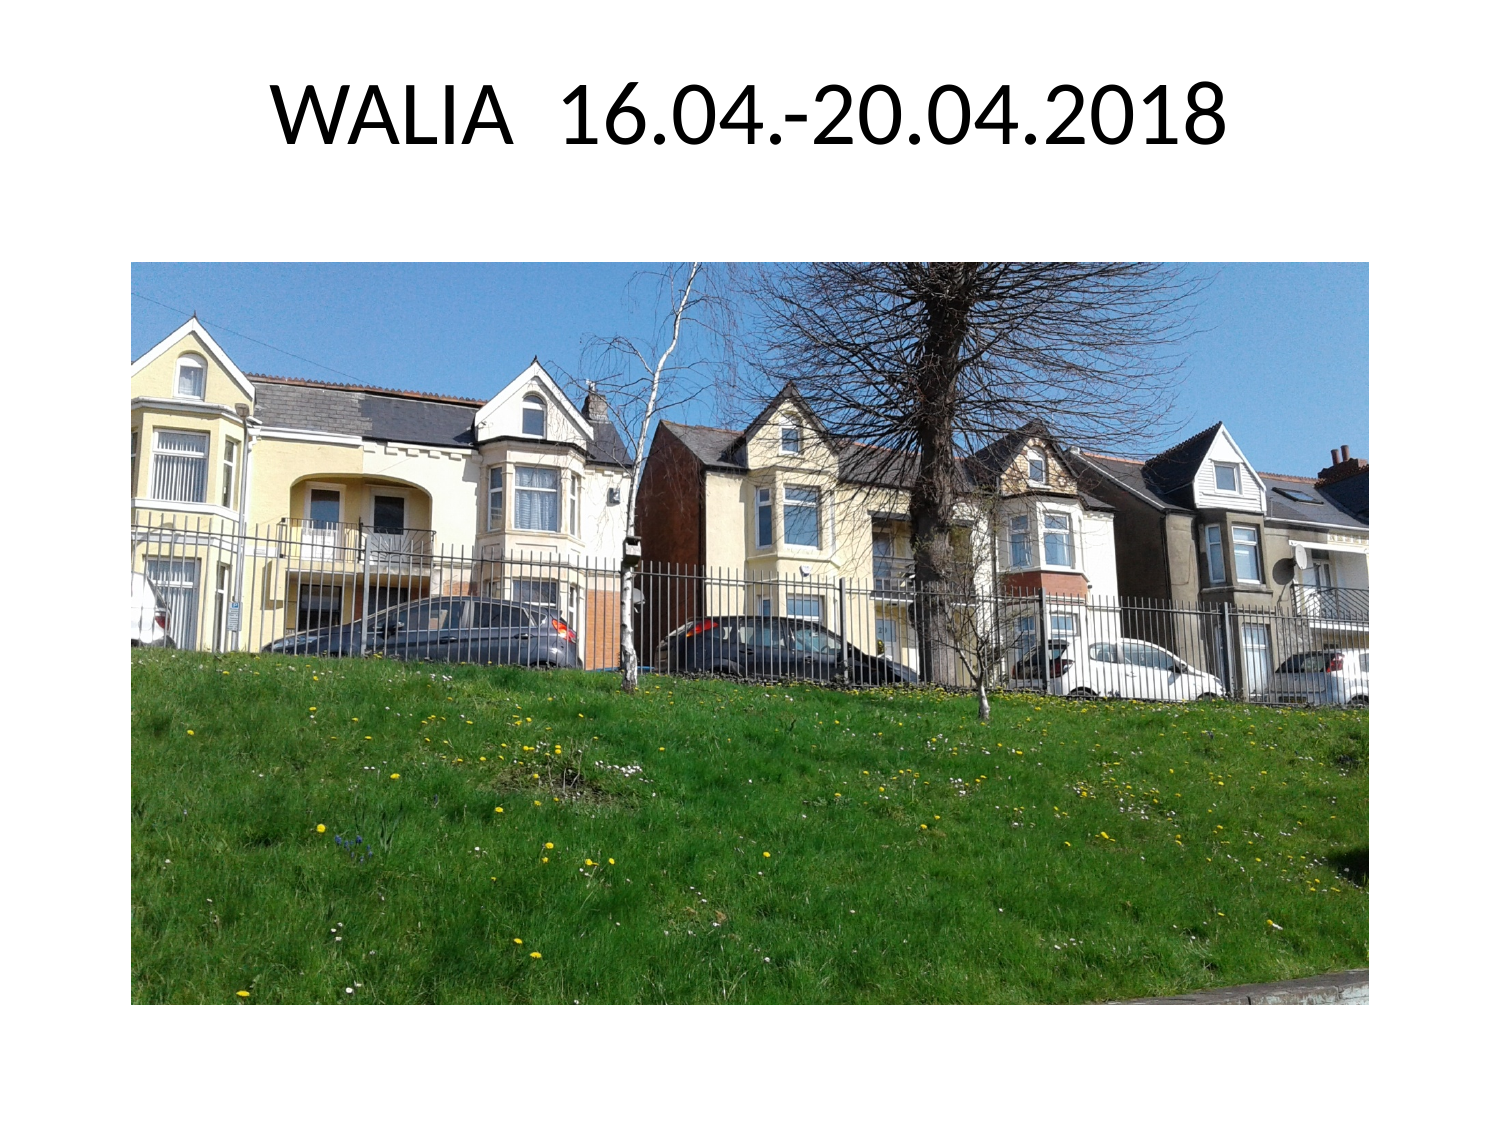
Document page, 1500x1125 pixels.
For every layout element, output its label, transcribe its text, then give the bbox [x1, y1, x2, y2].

title WALIA 16.04.-20.04.2018 [75, 45, 1425, 233]
picture [131, 262, 1369, 1005]
